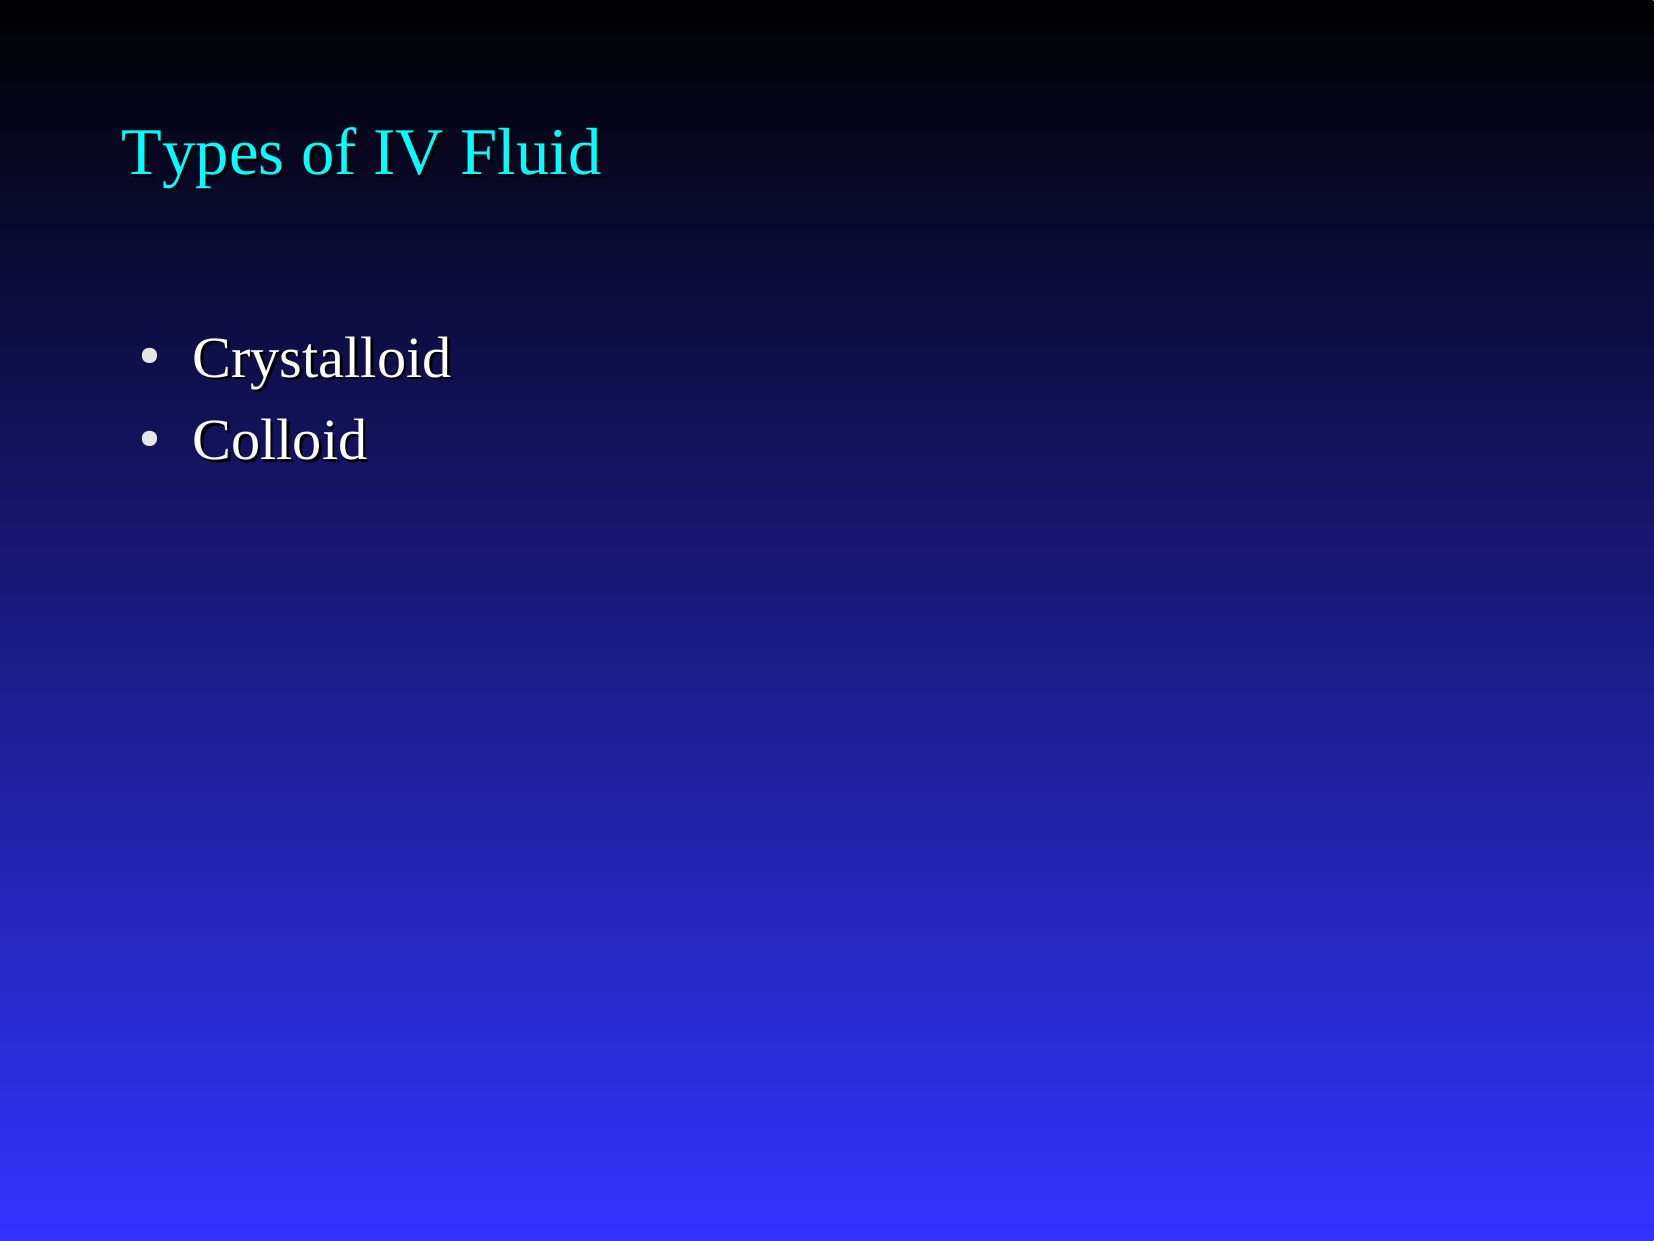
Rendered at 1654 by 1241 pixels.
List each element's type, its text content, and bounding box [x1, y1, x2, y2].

list Crystalloid Colloid [121, 322, 1561, 1132]
title Types of IV Fluid [121, 46, 1534, 254]
